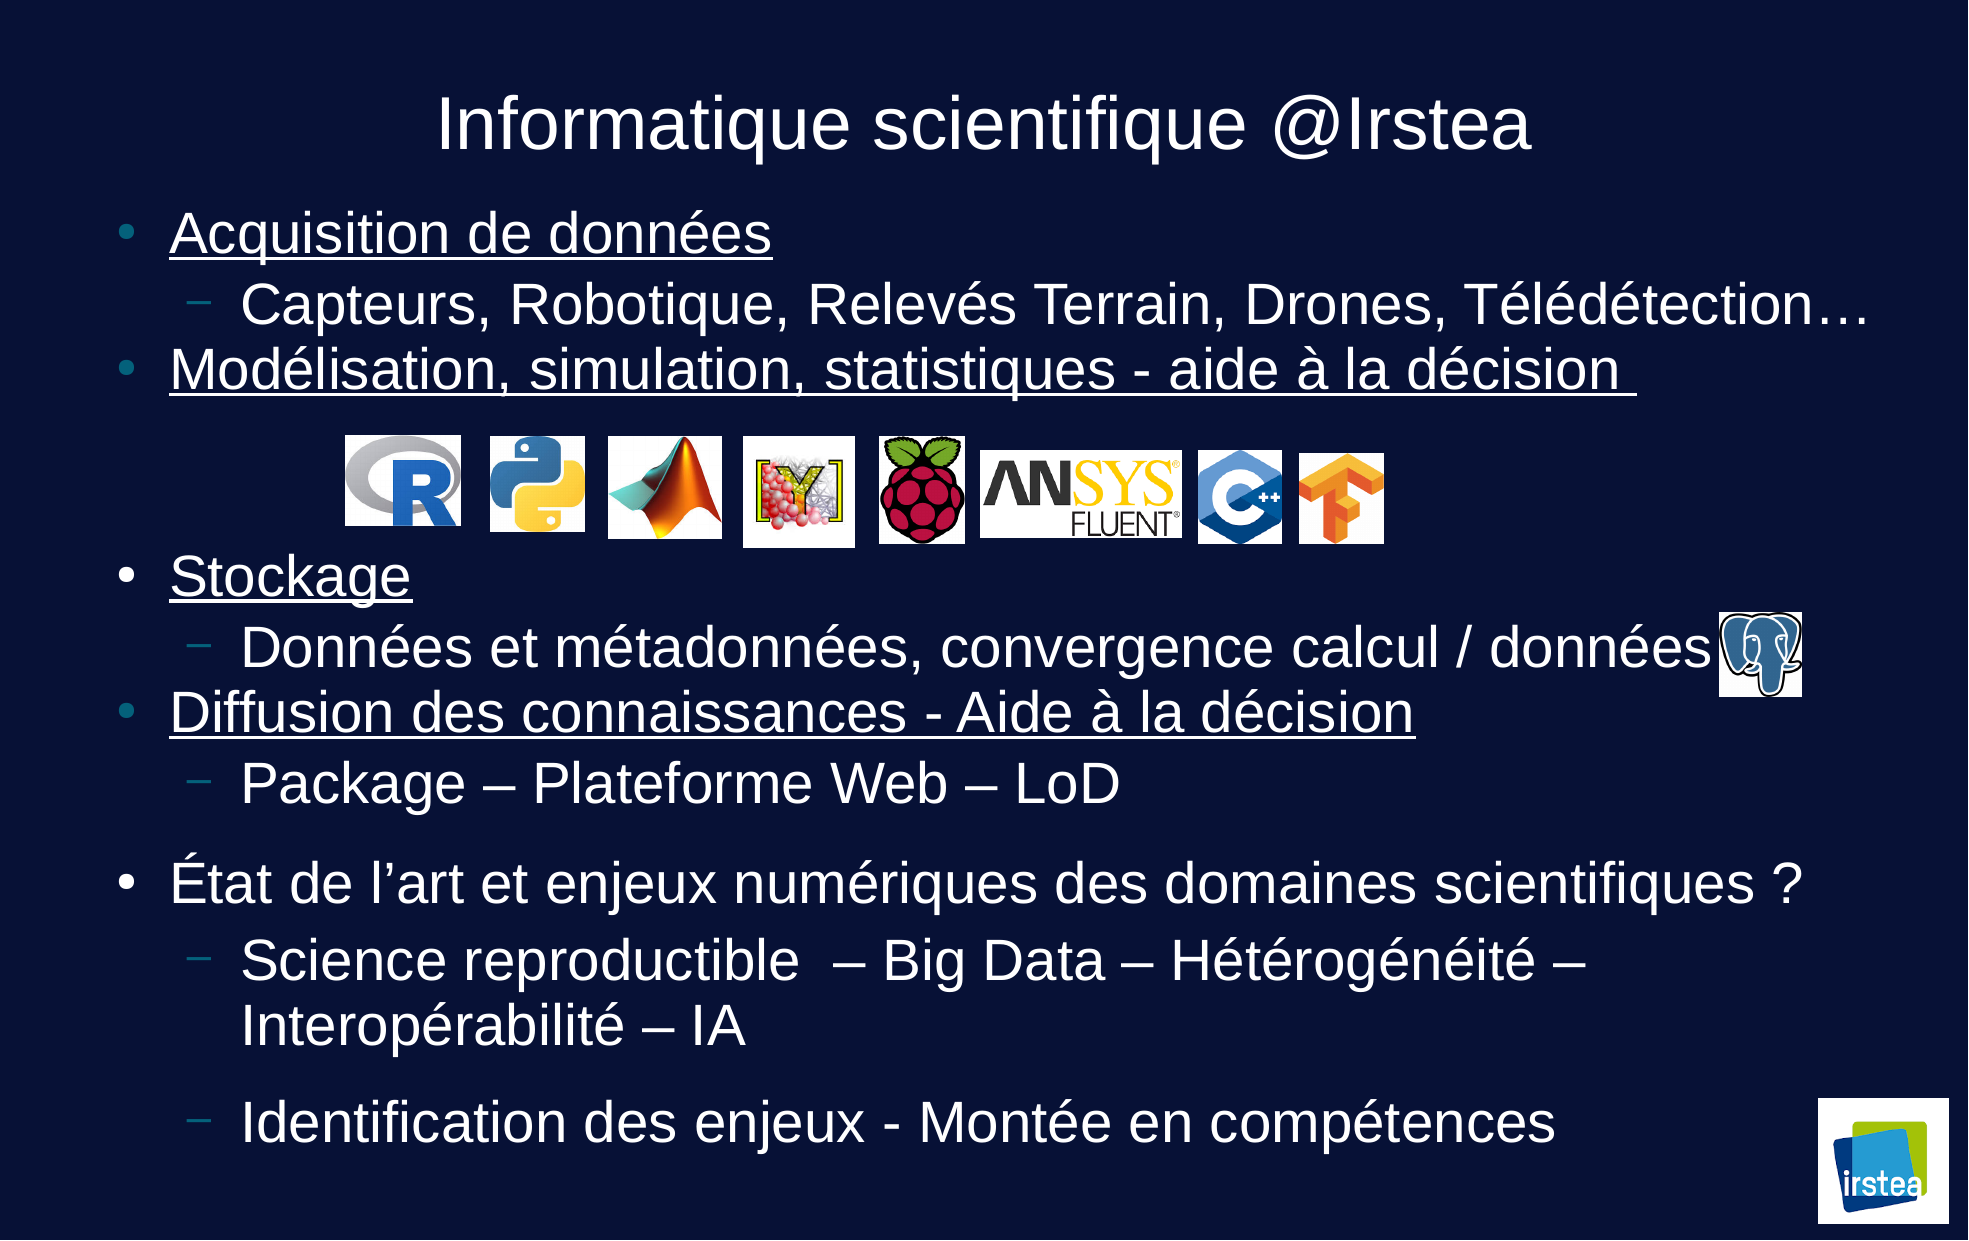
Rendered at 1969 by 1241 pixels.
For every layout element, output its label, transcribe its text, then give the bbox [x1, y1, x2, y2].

picture [490, 436, 585, 532]
picture [608, 436, 722, 539]
title Informatique scientifique @Irstea [98, 25, 1870, 200]
picture [1198, 450, 1282, 544]
picture [1818, 1098, 1949, 1224]
picture [345, 435, 461, 526]
picture [743, 436, 855, 548]
picture [1719, 612, 1802, 697]
list Acquisition de données Capteurs, Robotique, Relevés Terrain, Drones, Télédétection… Modélisation, simulation, statistiques - aide à la décision Stockage Données et métadonnées, convergence calcul / données Diffusion des connaissances - Aide à la décision Package – Plateforme Web – LoD État de l’art et enjeux numériques des domaines scientifiques ? Science reproductible – Big Data – Hétérogénéité – Interopérabilité – IA Identification des enjeux - Montée en compétences [98, 200, 1878, 1241]
picture [879, 436, 965, 544]
picture [980, 450, 1182, 538]
picture [1299, 453, 1384, 544]
